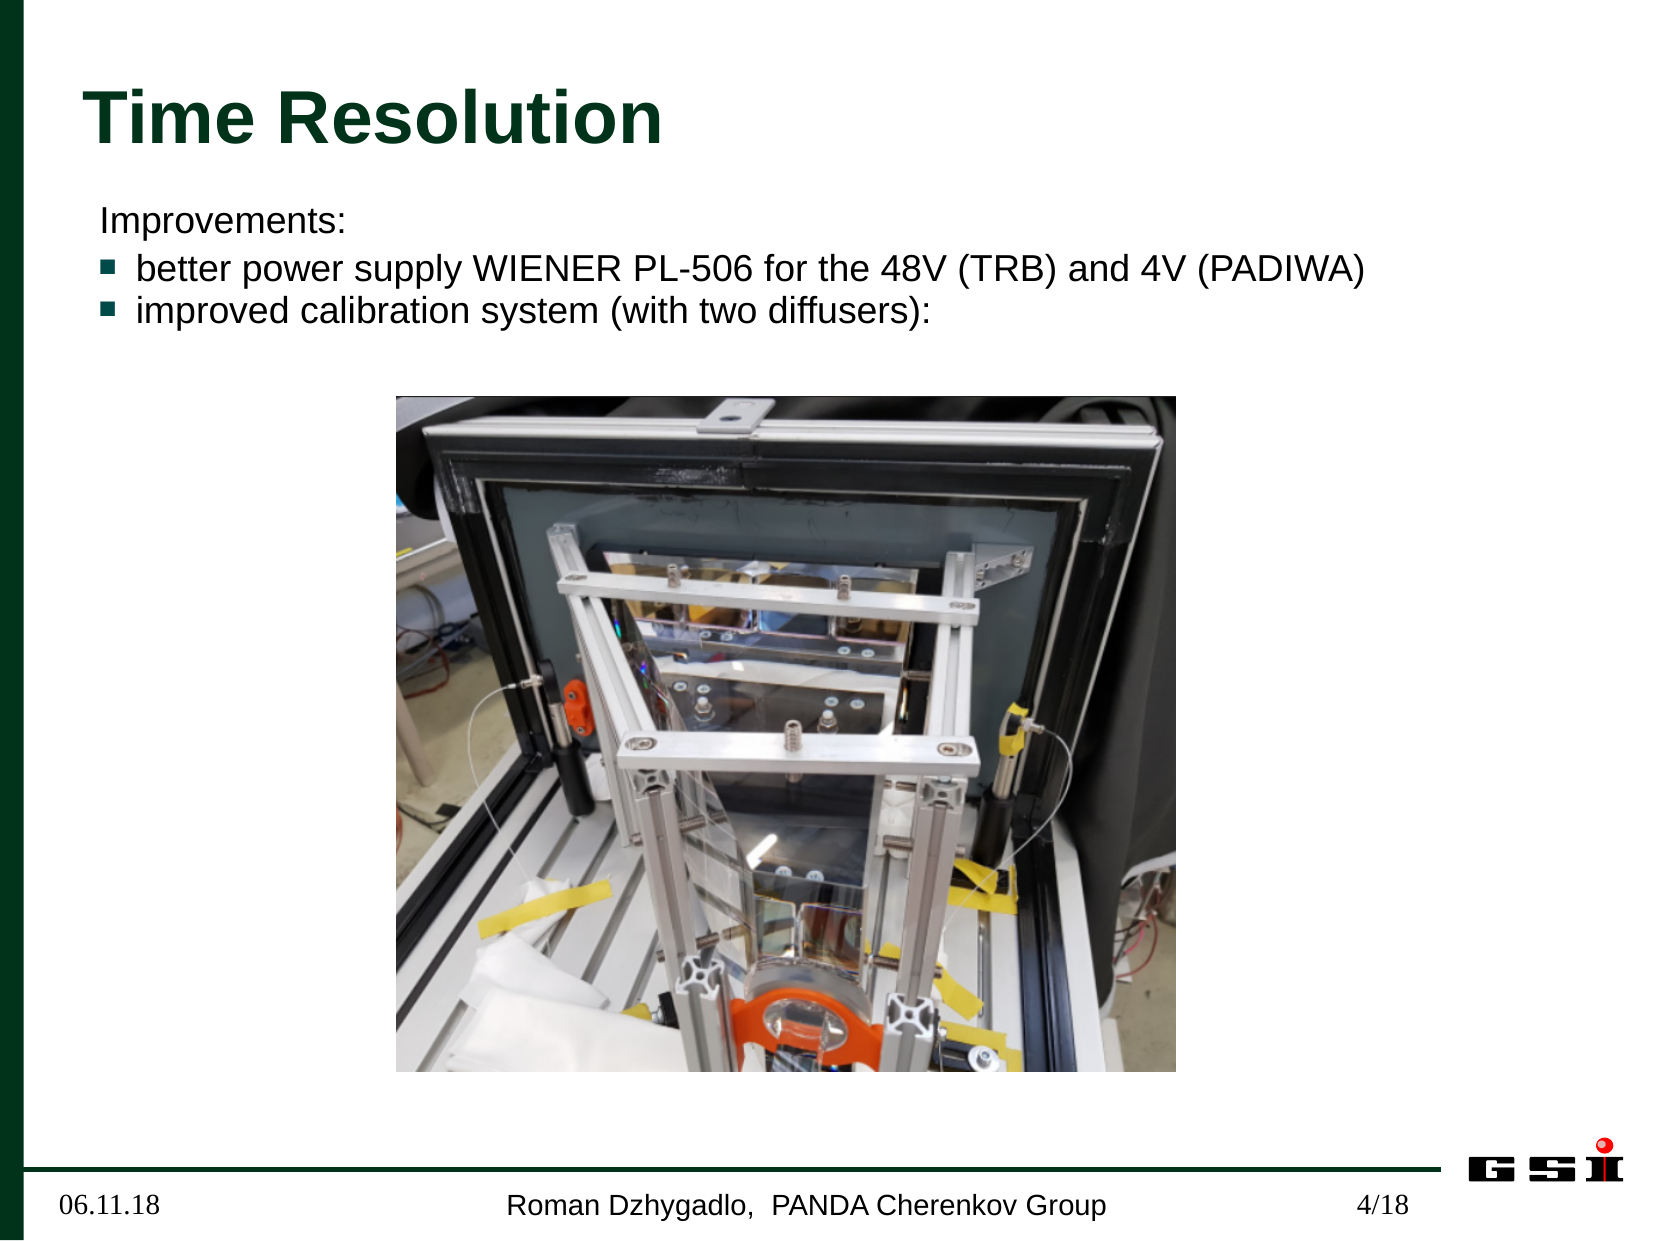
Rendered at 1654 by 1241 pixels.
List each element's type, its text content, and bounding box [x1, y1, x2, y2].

picture [396, 396, 1176, 1072]
picture [1464, 1132, 1626, 1193]
title Time Resolution [82, 13, 1595, 222]
text_box Improvements: [84, 192, 362, 250]
text_box better power supply WIENER PL-506 for the 48V (TRB) and 4V (PADIWA) improved calibration system (with two diffusers): [85, 240, 1381, 381]
